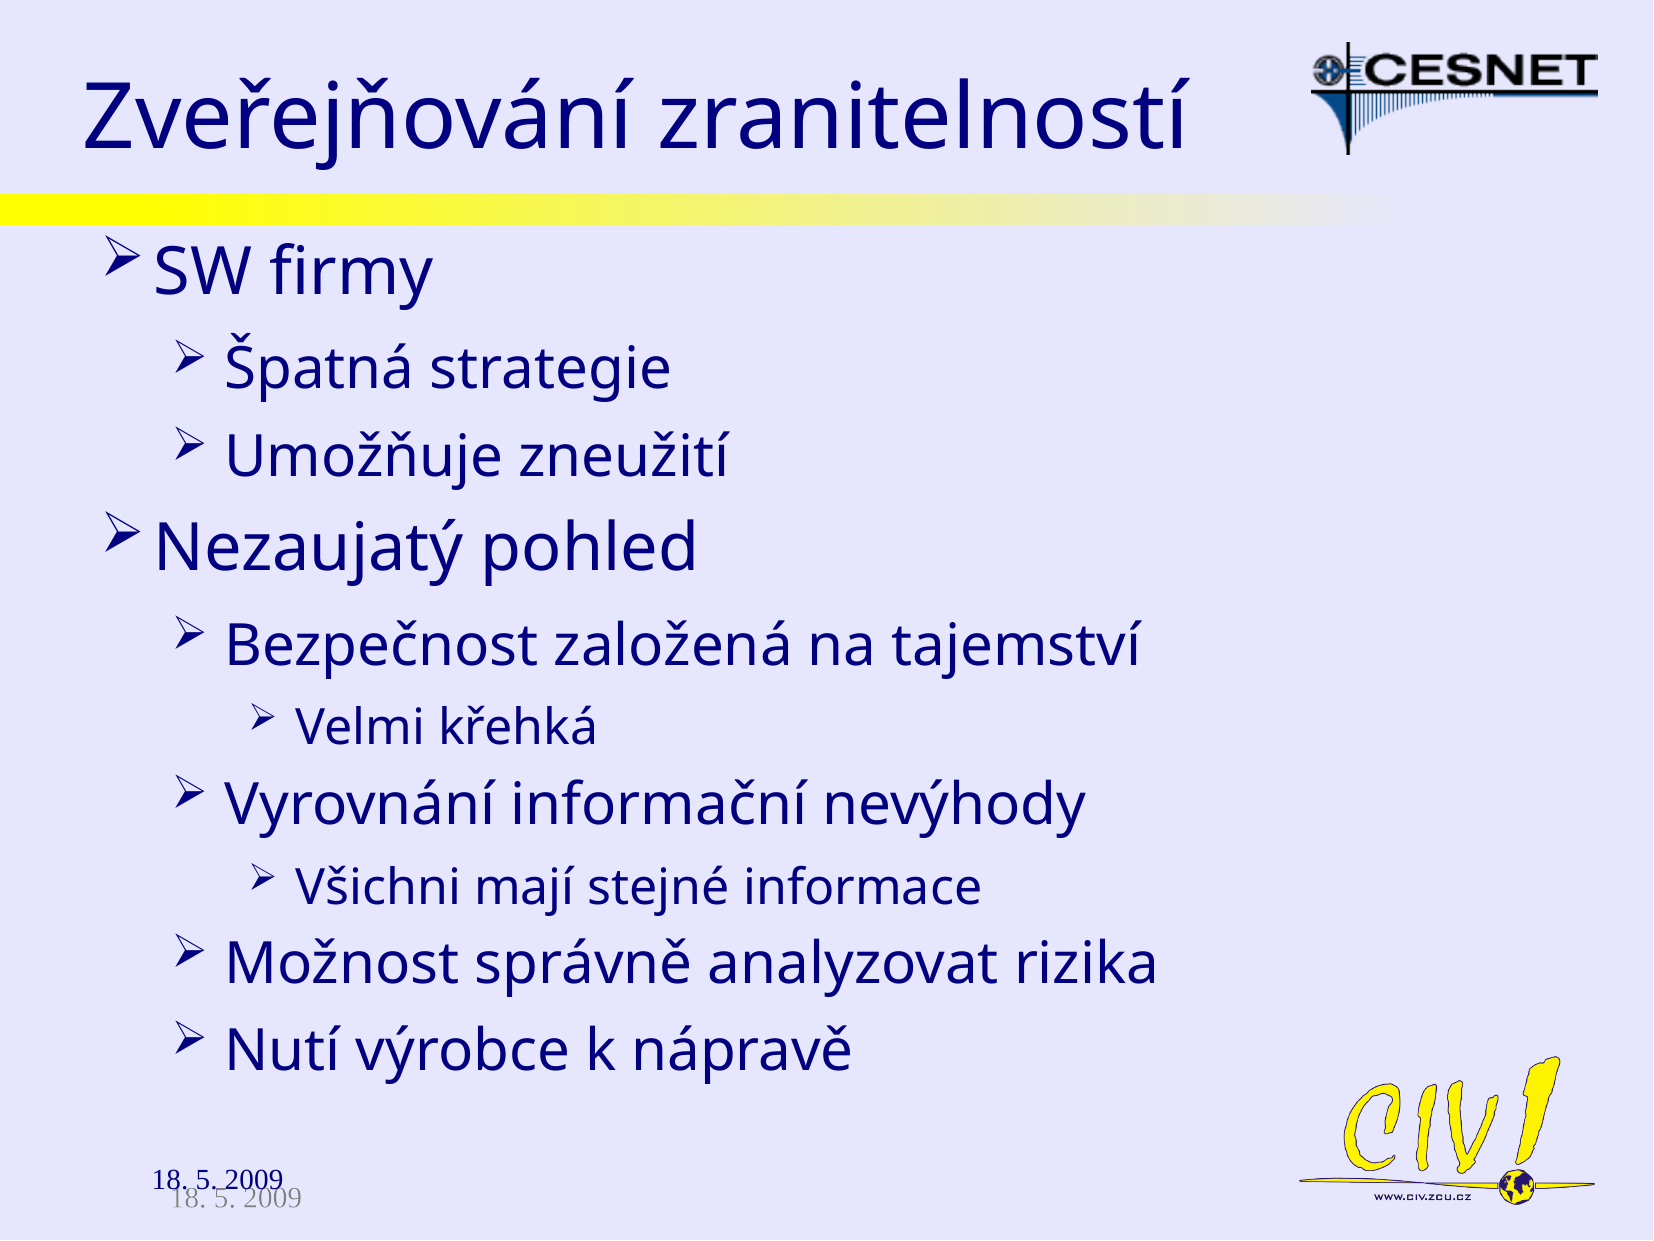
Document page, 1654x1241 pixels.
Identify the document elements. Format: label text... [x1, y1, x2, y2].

title Zveřejňování zranitelností [82, 49, 1571, 178]
list SW firmy Špatná strategie Umožňuje zneužití Nezaujatý pohled Bezpečnost založená na tajemství Velmi křehká Vyrovnání informační nevýhody Všichni mají stejné informace Možnost správně analyzovat rizika Nutí výrobce k nápravě [82, 236, 1571, 1140]
picture [1311, 42, 1598, 155]
picture [1299, 1056, 1595, 1205]
